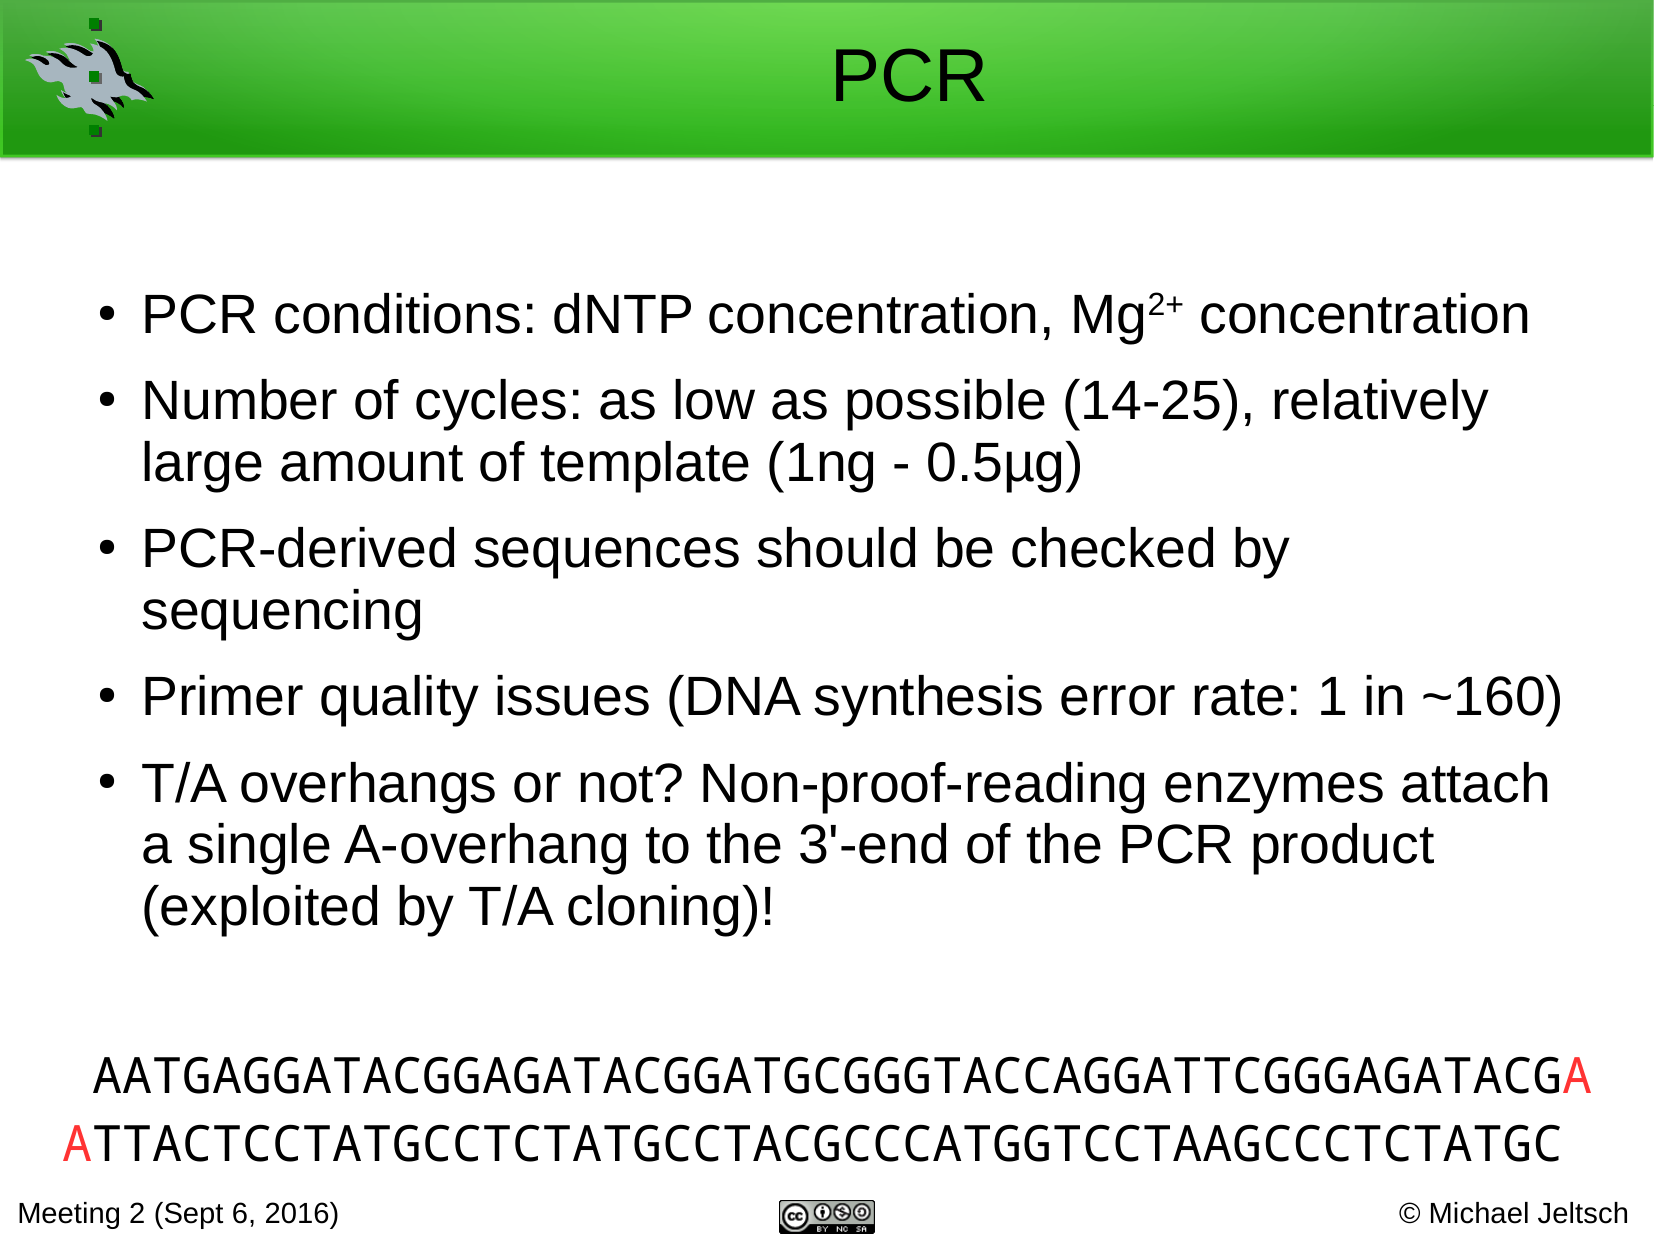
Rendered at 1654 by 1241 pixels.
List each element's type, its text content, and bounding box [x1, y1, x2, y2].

text_box TAATGAGGATACGGAGATACGGATGCGGGTACCAGGATTCGGGAGATACGA ATTACTCCTATGCCTCTATGCCTACGCCCATGGTCCTAAGCCCTCTATGC [47, 964, 1630, 1149]
title PCR [289, 30, 1531, 121]
picture [779, 1200, 875, 1234]
list PCR conditions: dNTP concentration, Mg2+ concentration Number of cycles: as low as possible (14-25), relatively large amount of template (1ng - 0.5µg) PCR-derived sequences should be checked by sequencing Primer quality issues (DNA synthesis error rate: 1 in ~160) T/A overhangs or not? Non-proof-reading enzymes attach a single A-overhang to the 3'-end of the PCR product (exploited by T/A cloning)! [82, 283, 1571, 964]
